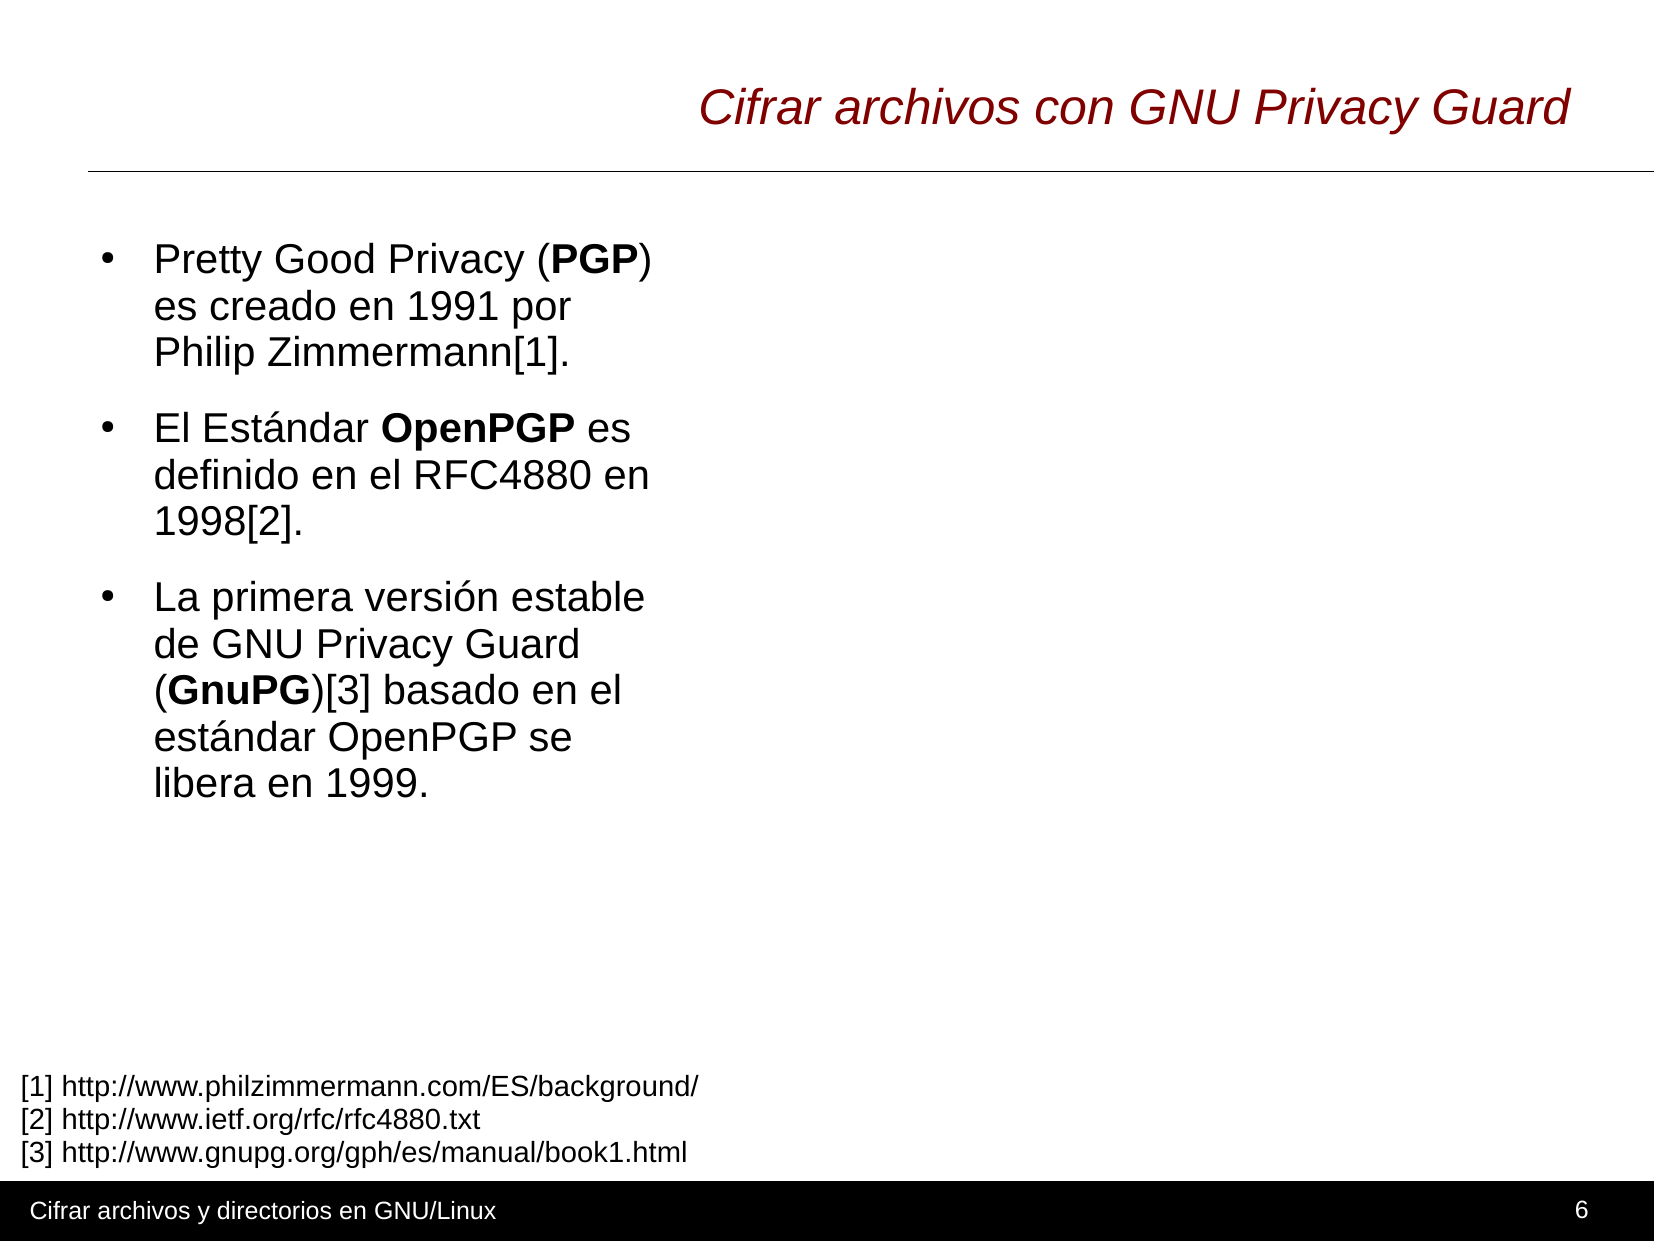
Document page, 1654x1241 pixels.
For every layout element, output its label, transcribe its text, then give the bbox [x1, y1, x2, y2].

list Pretty Good Privacy (PGP) es creado en 1991 por Philip Zimmermann[1]. El Estándar OpenPGP es definido en el RFC4880 en 1998[2]. La primera versión estable de GNU Privacy Guard (GnuPG)[3] basado en el estándar OpenPGP se libera en 1999. [82, 236, 680, 886]
text_box [1] http://www.philzimmermann.com/ES/background/ [2] http://www.ietf.org/rfc/rfc4880.txt [3] http://www.gnupg.org/gph/es/manual/book1.html [5, 1062, 724, 1177]
title Cifrar archivos con GNU Privacy Guard [82, 67, 1571, 148]
